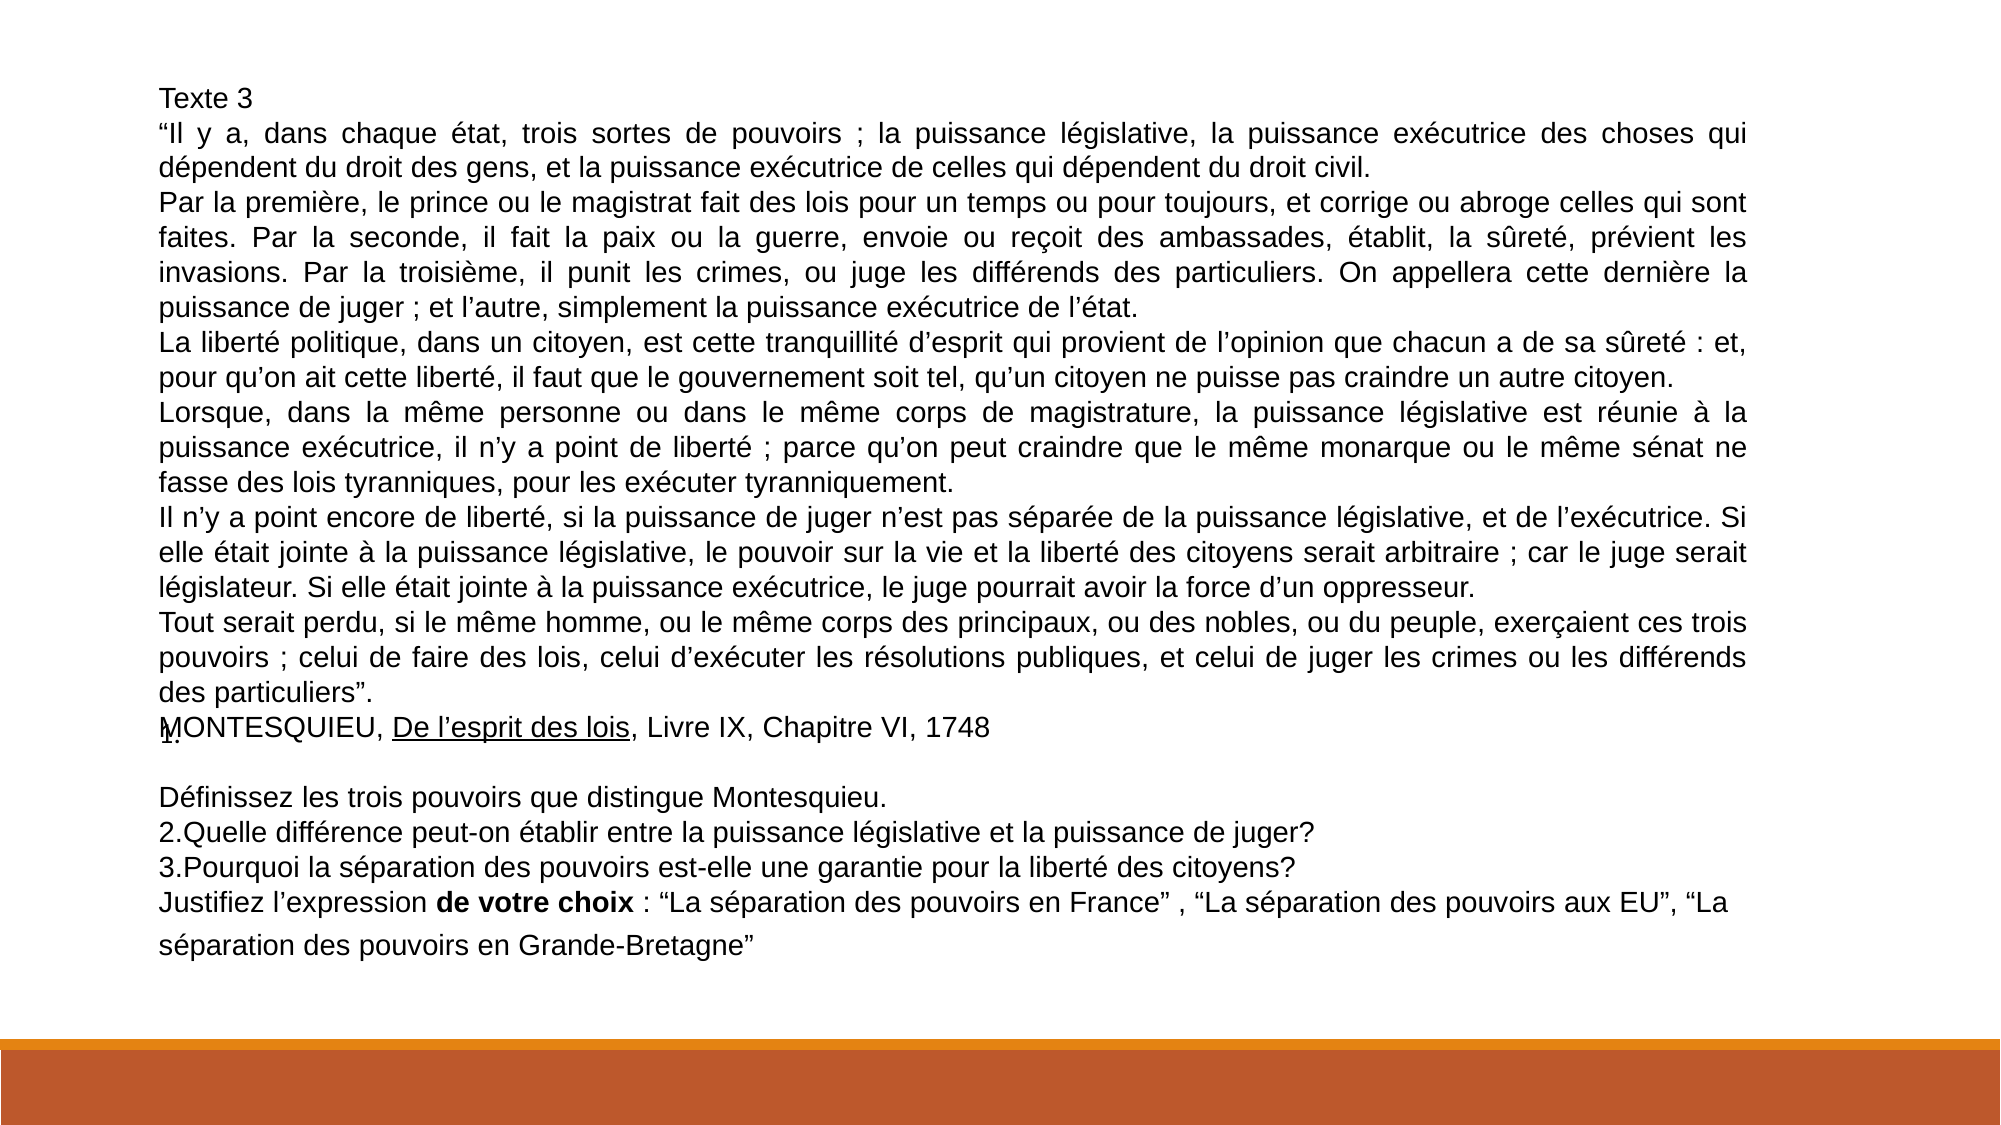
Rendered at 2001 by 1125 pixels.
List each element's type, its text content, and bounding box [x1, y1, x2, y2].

text_box Texte 3 “Il y a, dans chaque état, trois sortes de pouvoirs ; la puissance législative, la puissance exécutrice des choses qui dépendent du droit des gens, et la puissance exécutrice de celles qui dépendent du droit civil. Par la première, le prince ou le magistrat fait des lois pour un temps ou pour toujours, et corrige ou abroge celles qui sont faites. Par la seconde, il fait la paix ou la guerre, envoie ou reçoit des ambassades, établit, la sûreté, prévient les invasions. Par la troisième, il punit les crimes, ou juge les différends des particuliers. On appellera cette dernière la puissance de juger ; et l’autre, simplement la puissance exécutrice de l’état. La liberté politique, dans un citoyen, est cette tranquillité d’esprit qui provient de l’opinion que chacun a de sa sûreté : et, pour qu’on ait cette liberté, il faut que le gouvernement soit tel, qu’un citoyen ne puisse pas craindre un autre citoyen. Lorsque, dans la même personne ou dans le même corps de magistrature, la puissance législative est réunie à la puissance exécutrice, il n’y a point de liberté ; parce qu’on peut craindre que le même monarque ou le même sénat ne fasse des lois tyranniques, pour les exécuter tyranniquement. Il n’y a point encore de liberté, si la puissance de juger n’est pas séparée de la puissance législative, et de l’exécutrice. Si elle était jointe à la puissance législative, le pouvoir sur la vie et la liberté des citoyens serait arbitraire ; car le juge serait législateur. Si elle était jointe à la puissance exécutrice, le juge pourrait avoir la force d’un oppresseur. Tout serait perdu, si le même homme, ou le même corps des principaux, ou des nobles, ou du peuple, exerçaient ces trois pouvoirs ; celui de faire des lois, celui d’exécuter les résolutions publiques, et celui de juger les crimes ou les différends des particuliers”. MONTESQUIEU, De l’esprit des lois, Livre IX, Chapitre VI, 1748 Définissez les trois pouvoirs que distingue Montesquieu. Quelle différence peut-on établir entre la puissance législative et la puissance de juger? Pourquoi la séparation des pouvoirs est-elle une garantie pour la liberté des citoyens? Justifiez l’expression de votre choix : “La séparation des pouvoirs en France” , “La séparation des pouvoirs aux EU”, “La séparation des pouvoirs en Grande-Bretagne” [144, 71, 1767, 971]
